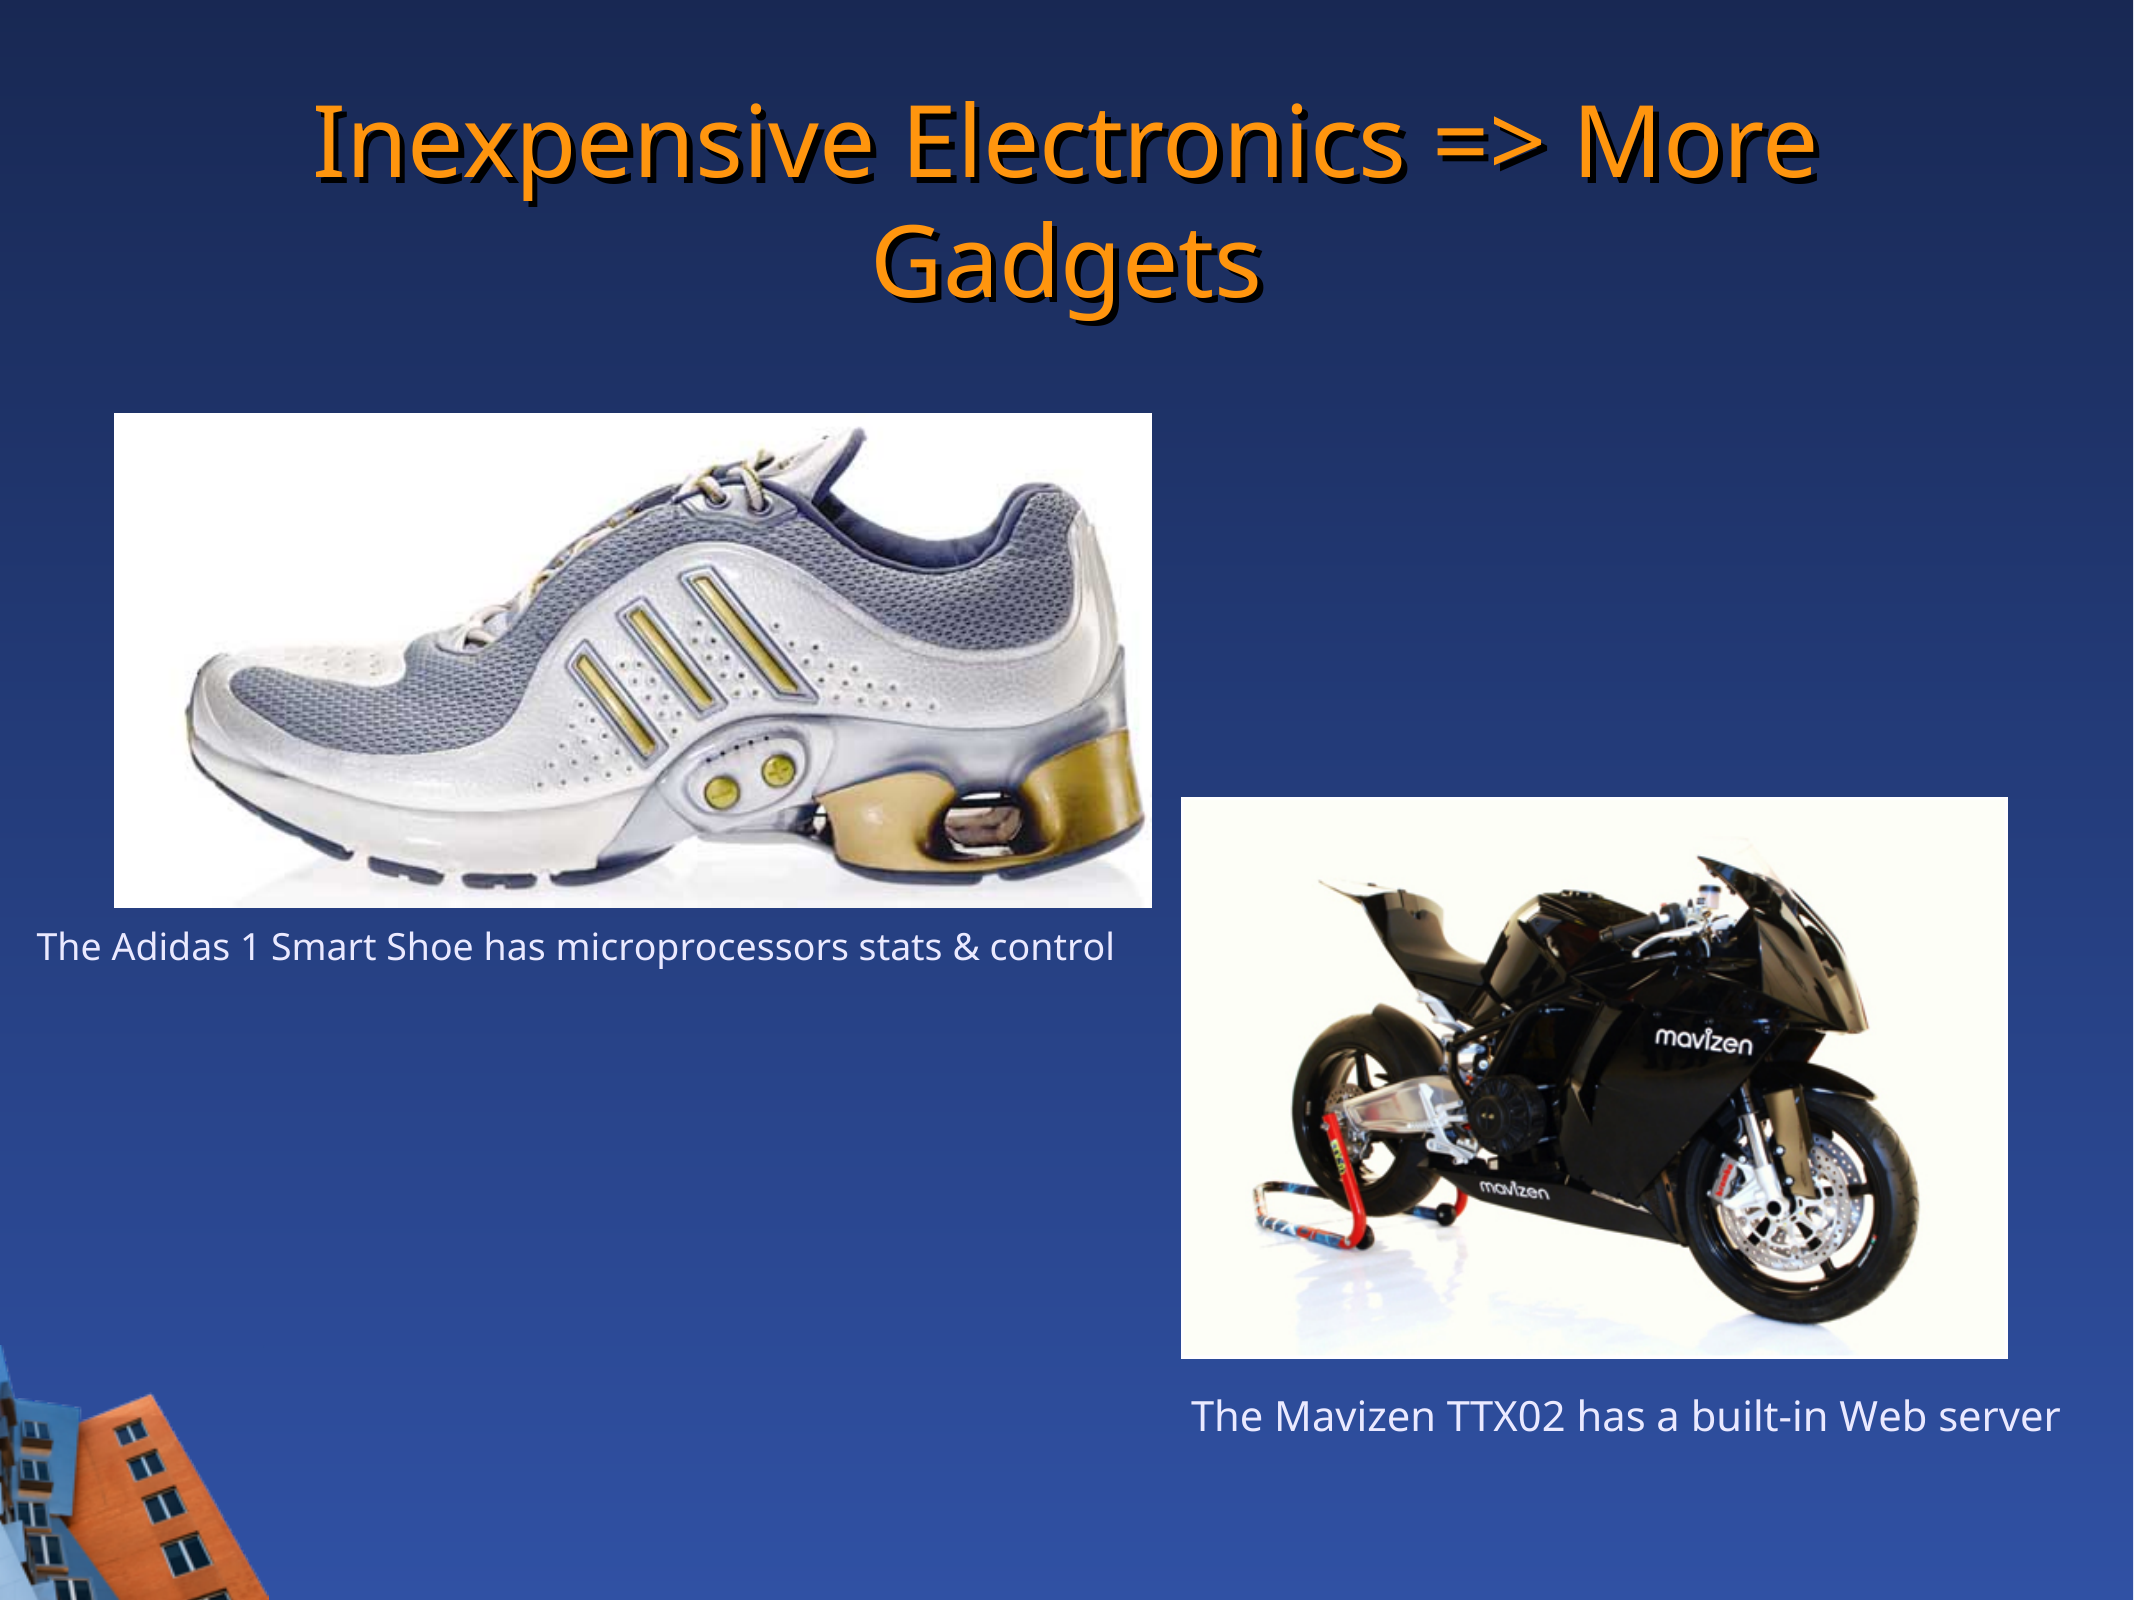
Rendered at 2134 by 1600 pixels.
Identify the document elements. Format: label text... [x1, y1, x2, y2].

text_box The Mavizen TTX02 has a built-in Web server [1176, 1382, 2134, 1447]
picture [114, 413, 1152, 908]
picture [1181, 797, 2008, 1359]
title Inexpensive Electronics => More Gadgets [106, 71, 2027, 324]
text_box The Adidas 1 Smart Shoe has microprocessors stats & control [0, 915, 1181, 1004]
picture [0, 1345, 269, 1600]
